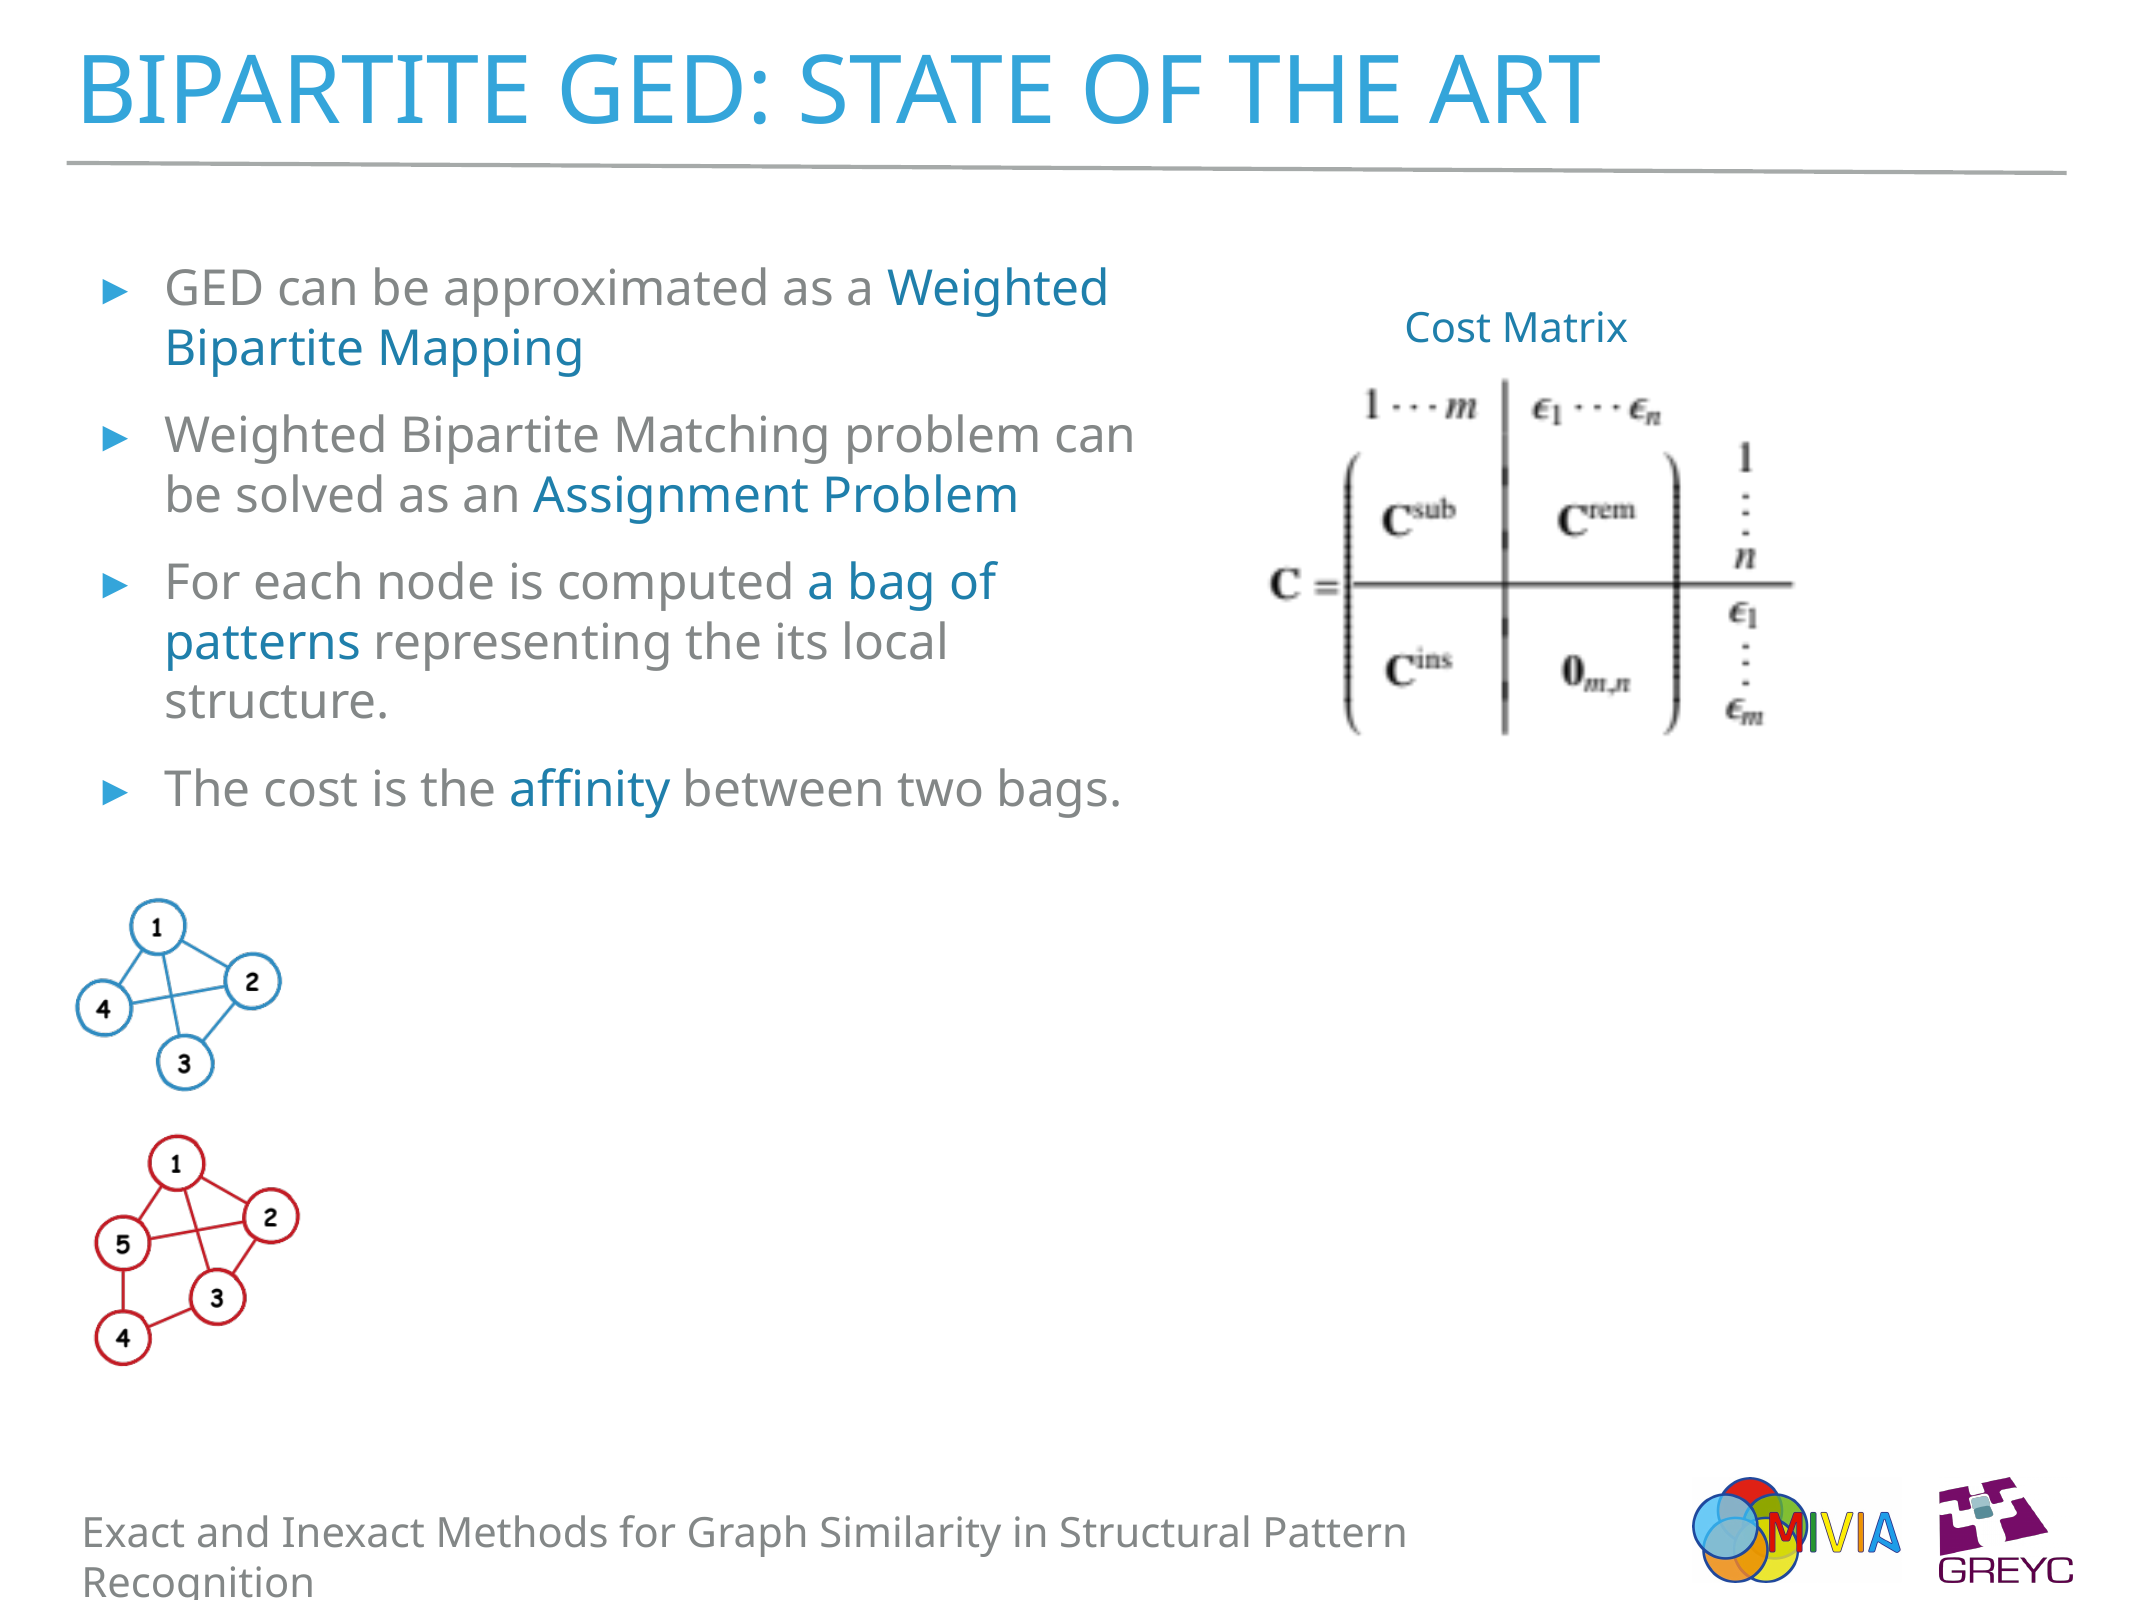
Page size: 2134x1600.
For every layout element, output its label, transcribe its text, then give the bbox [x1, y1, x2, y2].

picture [86, 1126, 307, 1373]
picture [1692, 1477, 1902, 1583]
list GED can be approximated as a Weighted Bipartite Mapping Weighted Bipartite Matching problem can be solved as an Assignment Problem For each node is computed a bag of patterns representing the its local structure. The cost is the affinity between two bags. [94, 248, 1155, 838]
text_box Cost Matrix [1396, 292, 1637, 360]
picture [1213, 363, 1820, 757]
picture [66, 889, 289, 1099]
title BIPARTITE GED: STATE OF THE ART [66, 41, 1662, 161]
picture [1939, 1477, 2073, 1583]
